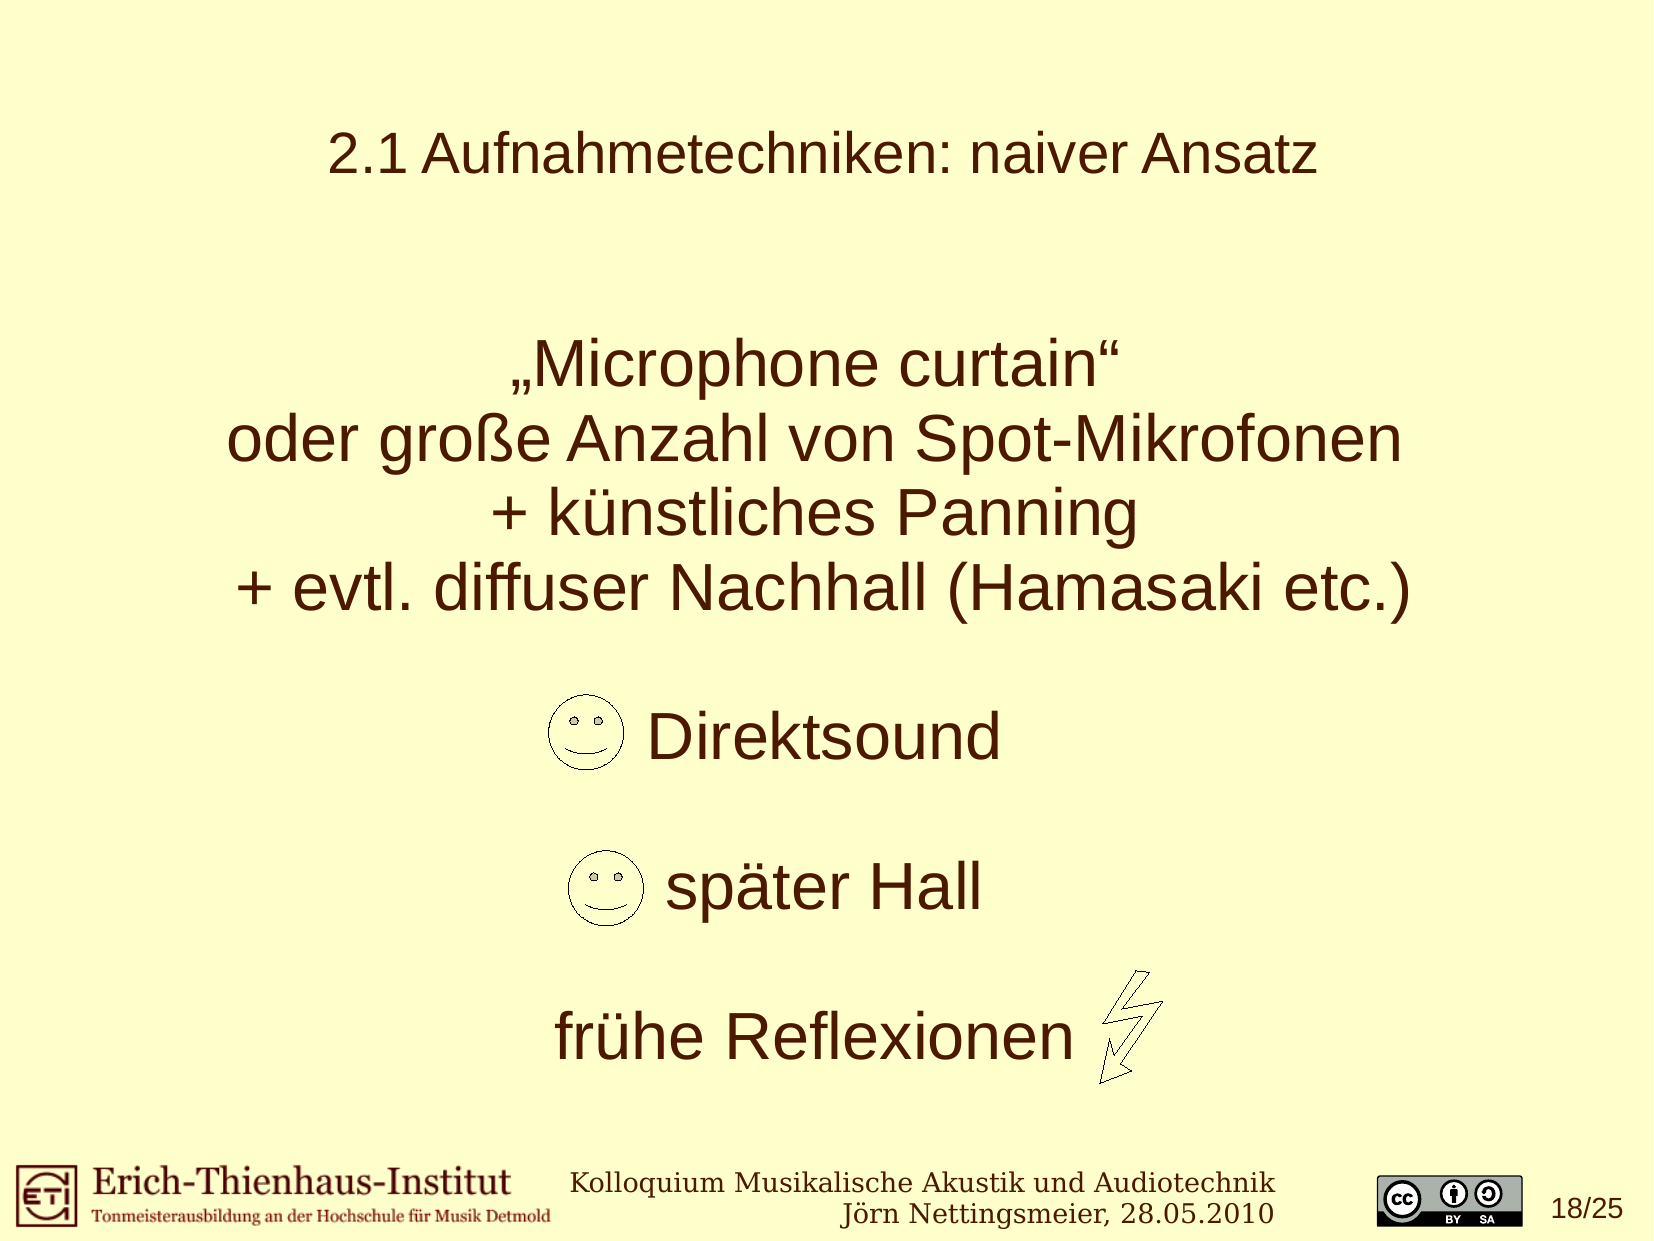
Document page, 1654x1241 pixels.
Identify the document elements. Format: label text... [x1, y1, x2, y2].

text_box [1099, 970, 1163, 1084]
subtitle „Microphone curtain“ oder große Anzahl von Spot-Mikrofonen + künstliches Panning + evtl. diffuser Nachhall (Hamasaki etc.) Direktsound später Hall frühe Reflexionen [37, 297, 1612, 1102]
text_box [568, 850, 644, 926]
title 2.1 Aufnahmetechniken: naiver Ansatz [37, 49, 1612, 257]
text_box [548, 694, 624, 770]
